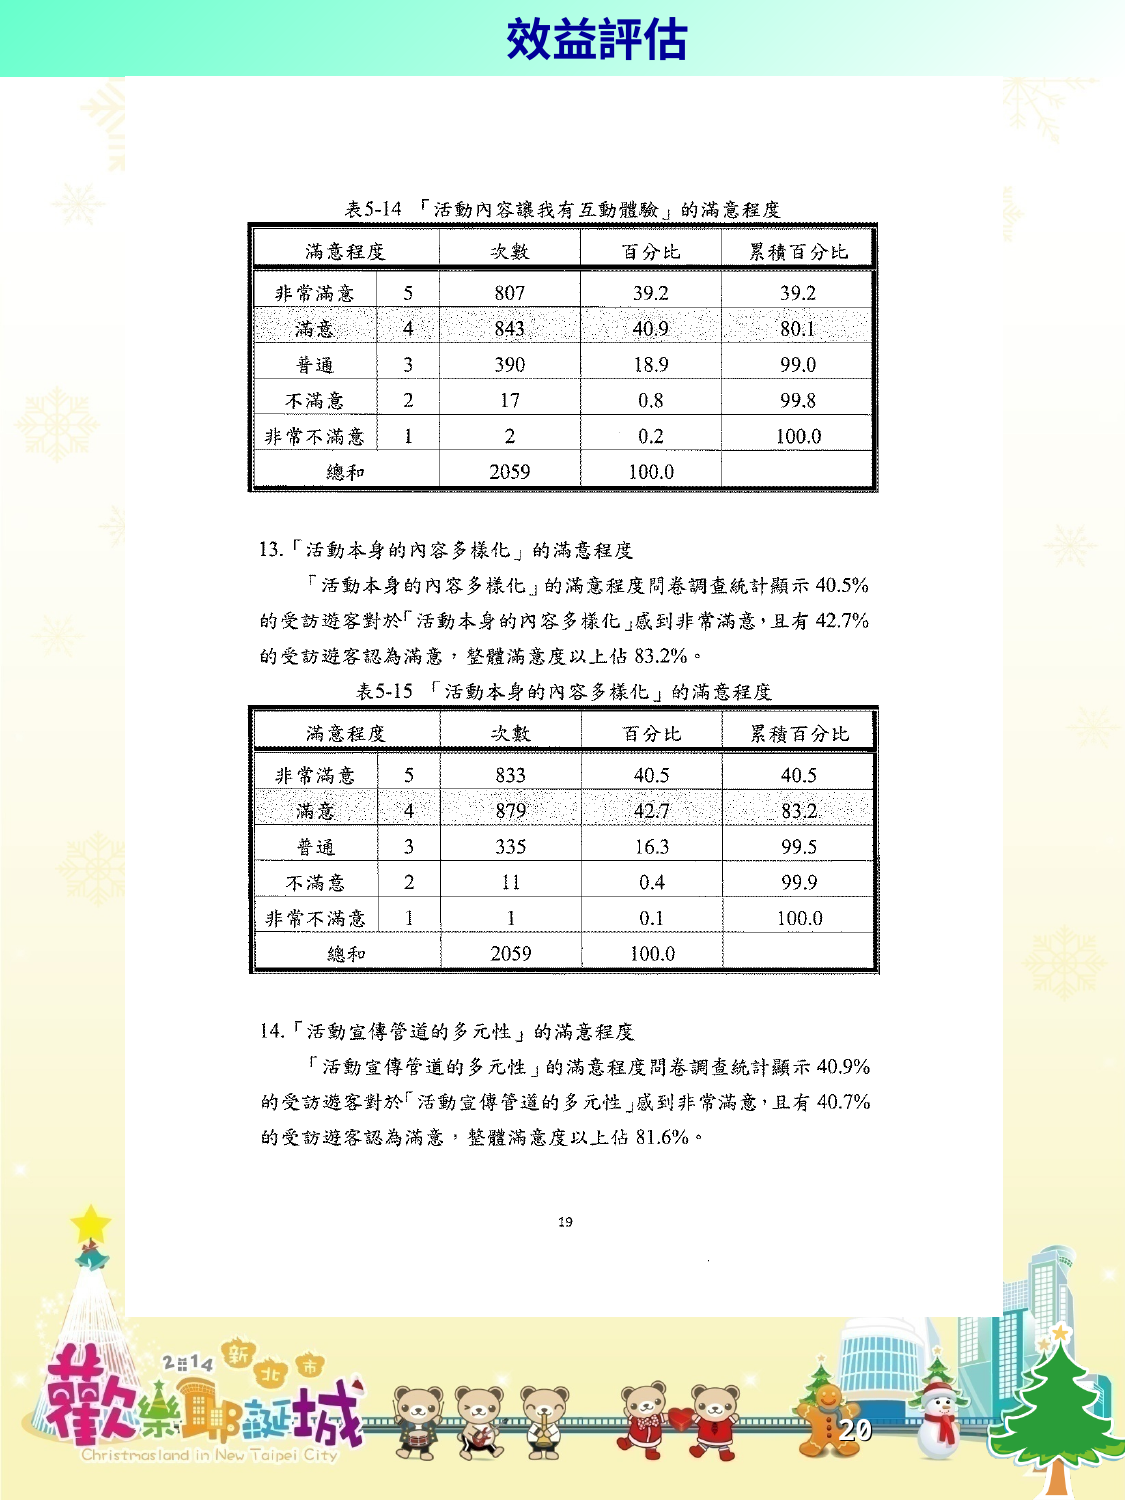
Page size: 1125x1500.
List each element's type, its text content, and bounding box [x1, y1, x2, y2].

title 效益評估 [196, 0, 1000, 76]
picture [125, 76, 1003, 1317]
text_box 20 [822, 1390, 1085, 1471]
